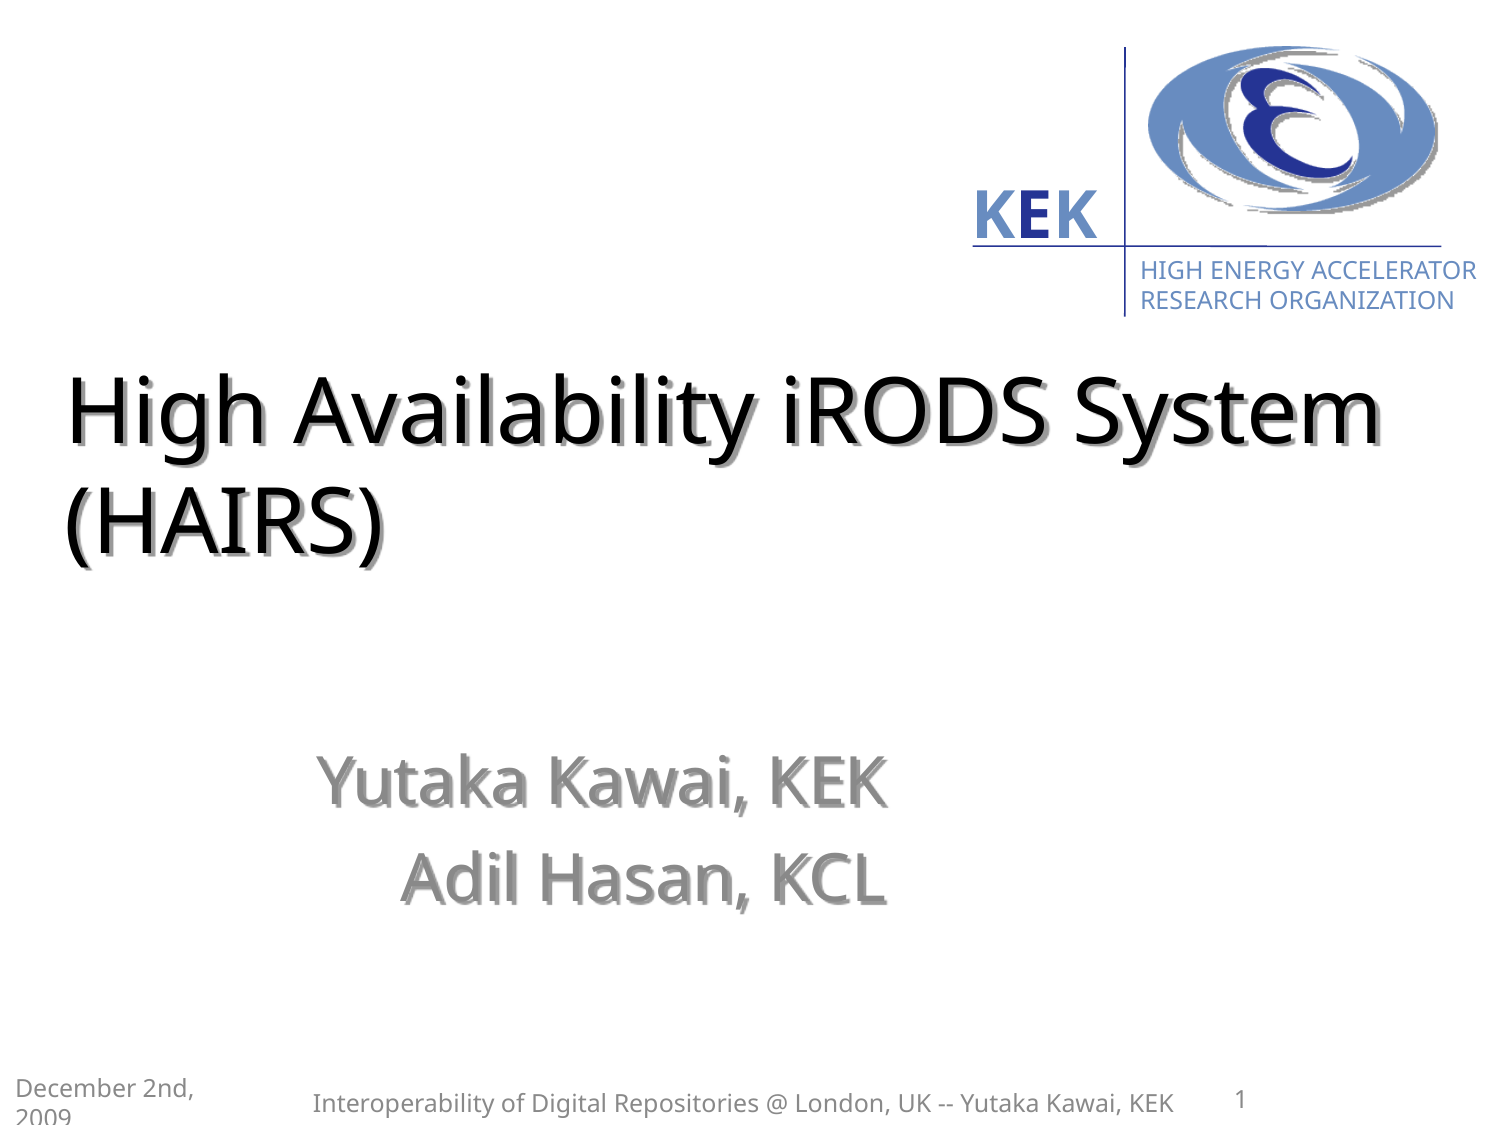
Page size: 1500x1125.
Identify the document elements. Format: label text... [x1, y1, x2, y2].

text_box December 2nd, 2009 [0, 1065, 269, 1125]
title High Availability iRODS System (HAIRS) [35, 339, 1442, 704]
subtitle Yutaka Kawai, KEK Adil Hasan, KCL [269, 726, 1465, 1043]
text_box Interoperability of Digital Repositories @ London, UK -- Yutaka Kawai, KEK [269, 1065, 1219, 1125]
text_box 1 [1219, 1065, 1500, 1125]
